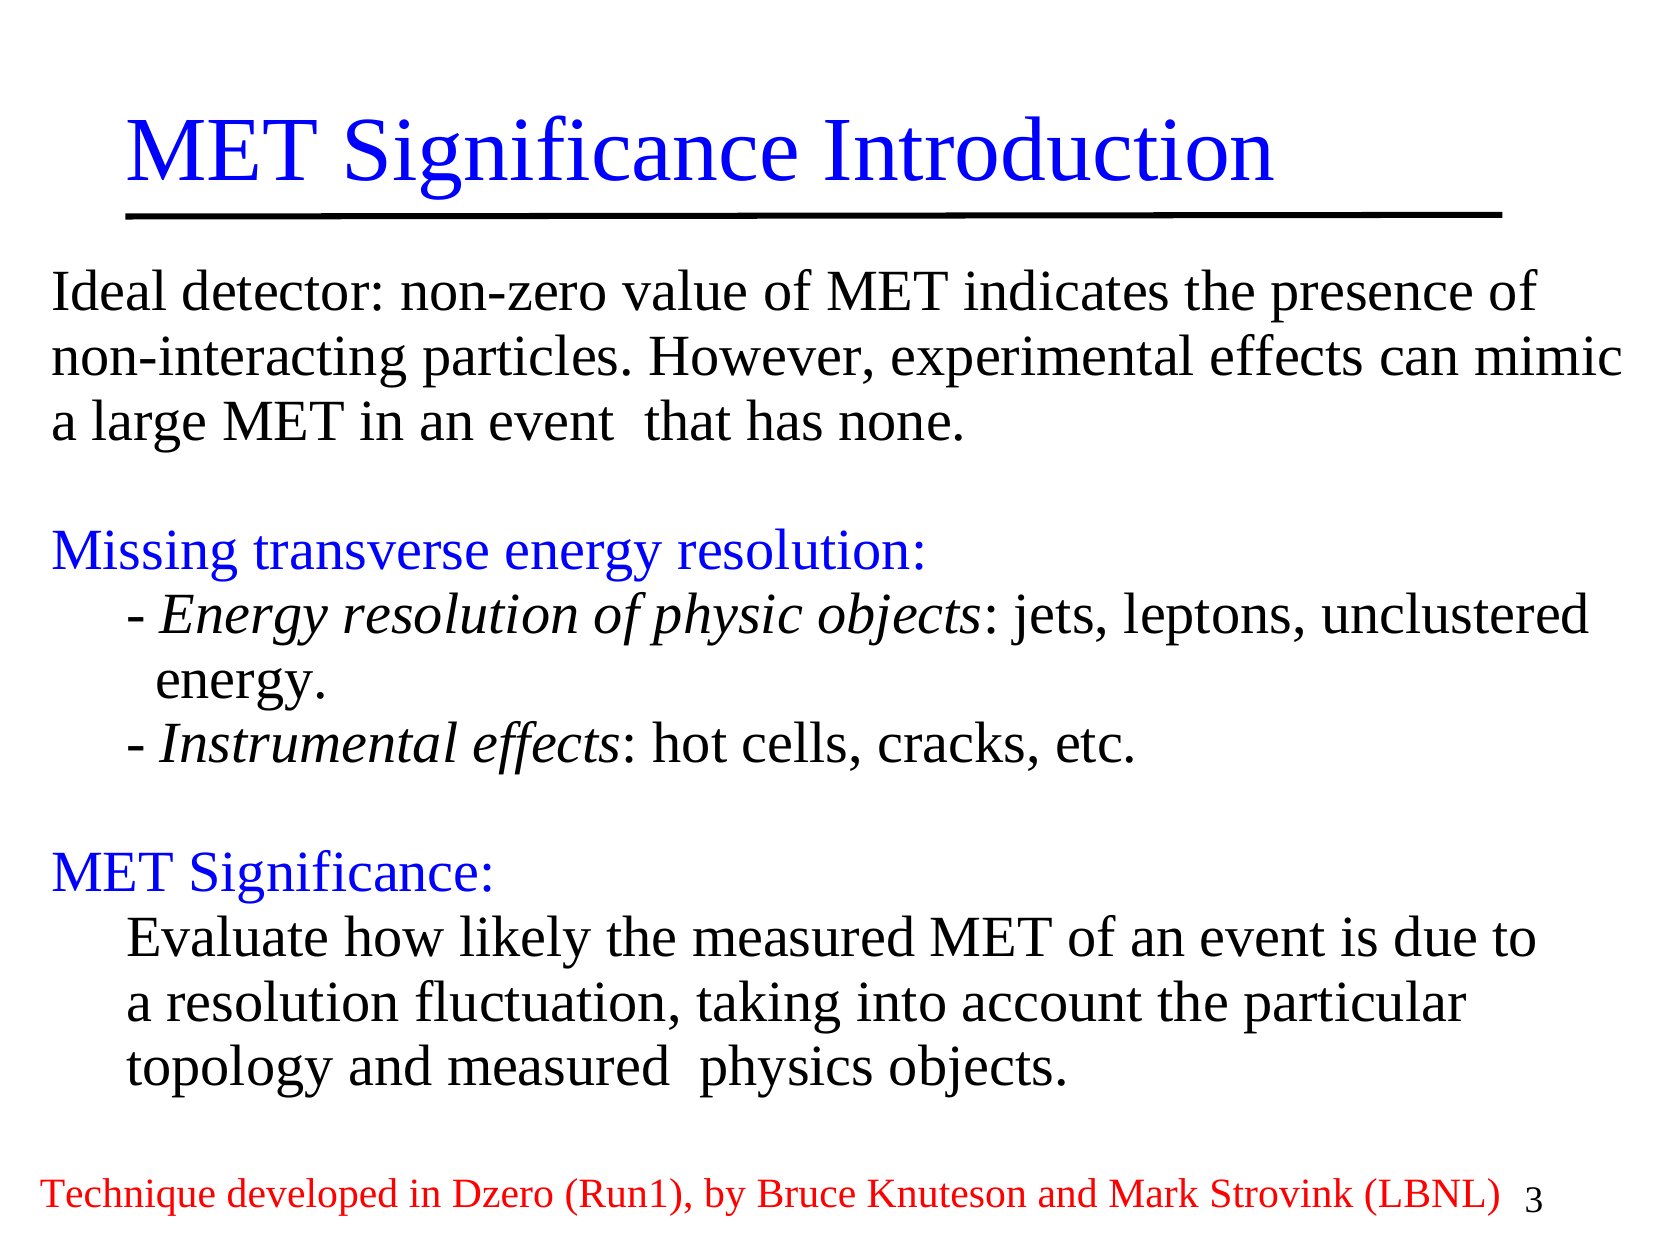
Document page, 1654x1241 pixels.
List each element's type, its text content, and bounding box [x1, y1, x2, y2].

text_box MET Significance Introduction [125, 99, 1592, 214]
text_box Technique developed in Dzero (Run1), by Bruce Knuteson and Mark Strovink (LBNL) [39, 1170, 1503, 1217]
text_box Ideal detector: non-zero value of MET indicates the presence of non-interacting particles. However, experimental effects can mimic a large MET in an event that has none. Missing transverse energy resolution: - Energy resolution of physic objects: jets, leptons, unclustered energy. - Instrumental effects: hot cells, cracks, etc. MET Significance: Evaluate how likely the measured MET of an event is due to a resolution fluctuation, taking into account the particular topology and measured physics objects. [51, 258, 1605, 1099]
